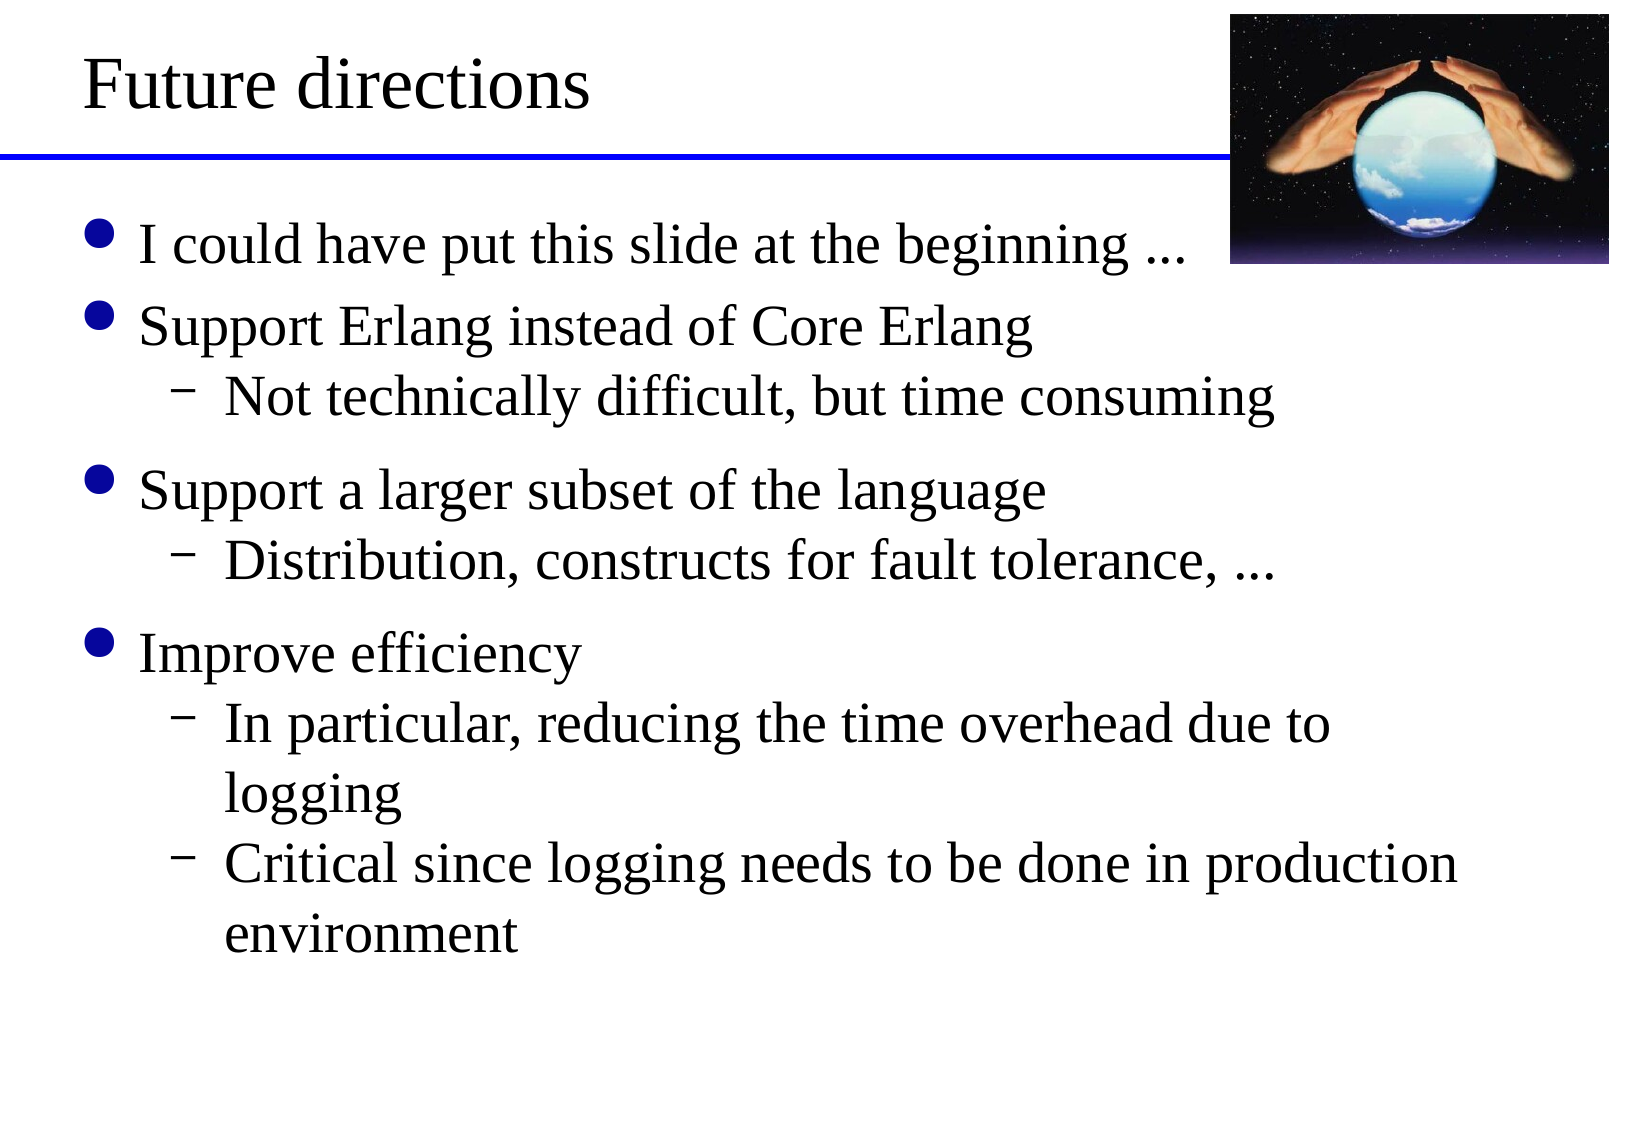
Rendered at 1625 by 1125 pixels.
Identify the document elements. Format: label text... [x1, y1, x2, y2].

list I could have put this slide at the beginning ... Support Erlang instead of Core Erlang Not technically difficult, but time consuming Support a larger subset of the language Distribution, constructs for fault tolerance, ... Improve efficiency In particular, reducing the time overhead due to logging Critical since logging needs to be done in production environment [67, 198, 1478, 1061]
picture [1230, 14, 1609, 264]
title Future directions [67, 27, 1230, 131]
